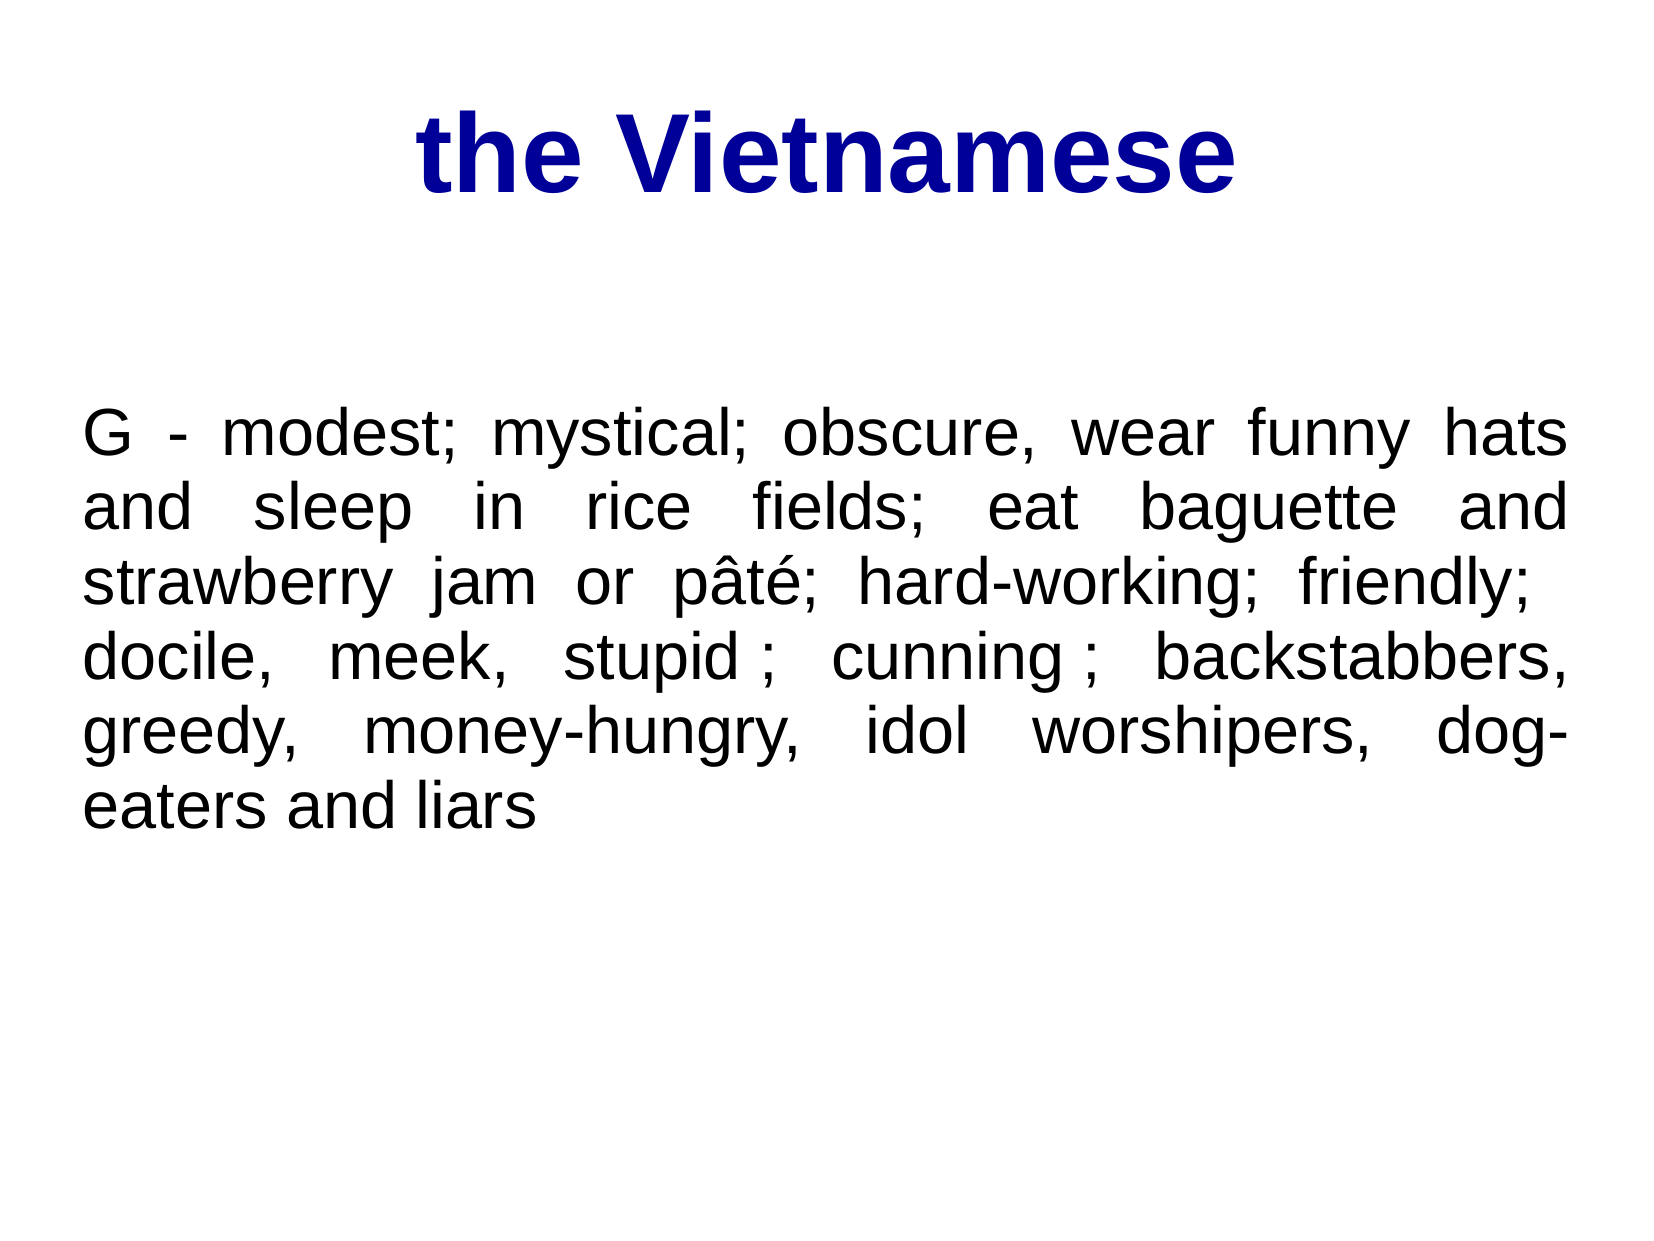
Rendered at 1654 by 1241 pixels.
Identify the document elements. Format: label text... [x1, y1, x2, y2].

list G - modest; mystical; obscure, wear funny hats and sleep in rice fields; eat baguette and strawberry jam or pâté; hard-working; friendly; docile, meek, stupid ; cunning ; backstabbers, greedy, money-hungry, idol worshipers, dog-eaters and liars [82, 290, 1571, 1109]
title the Vietnamese [82, 49, 1571, 257]
